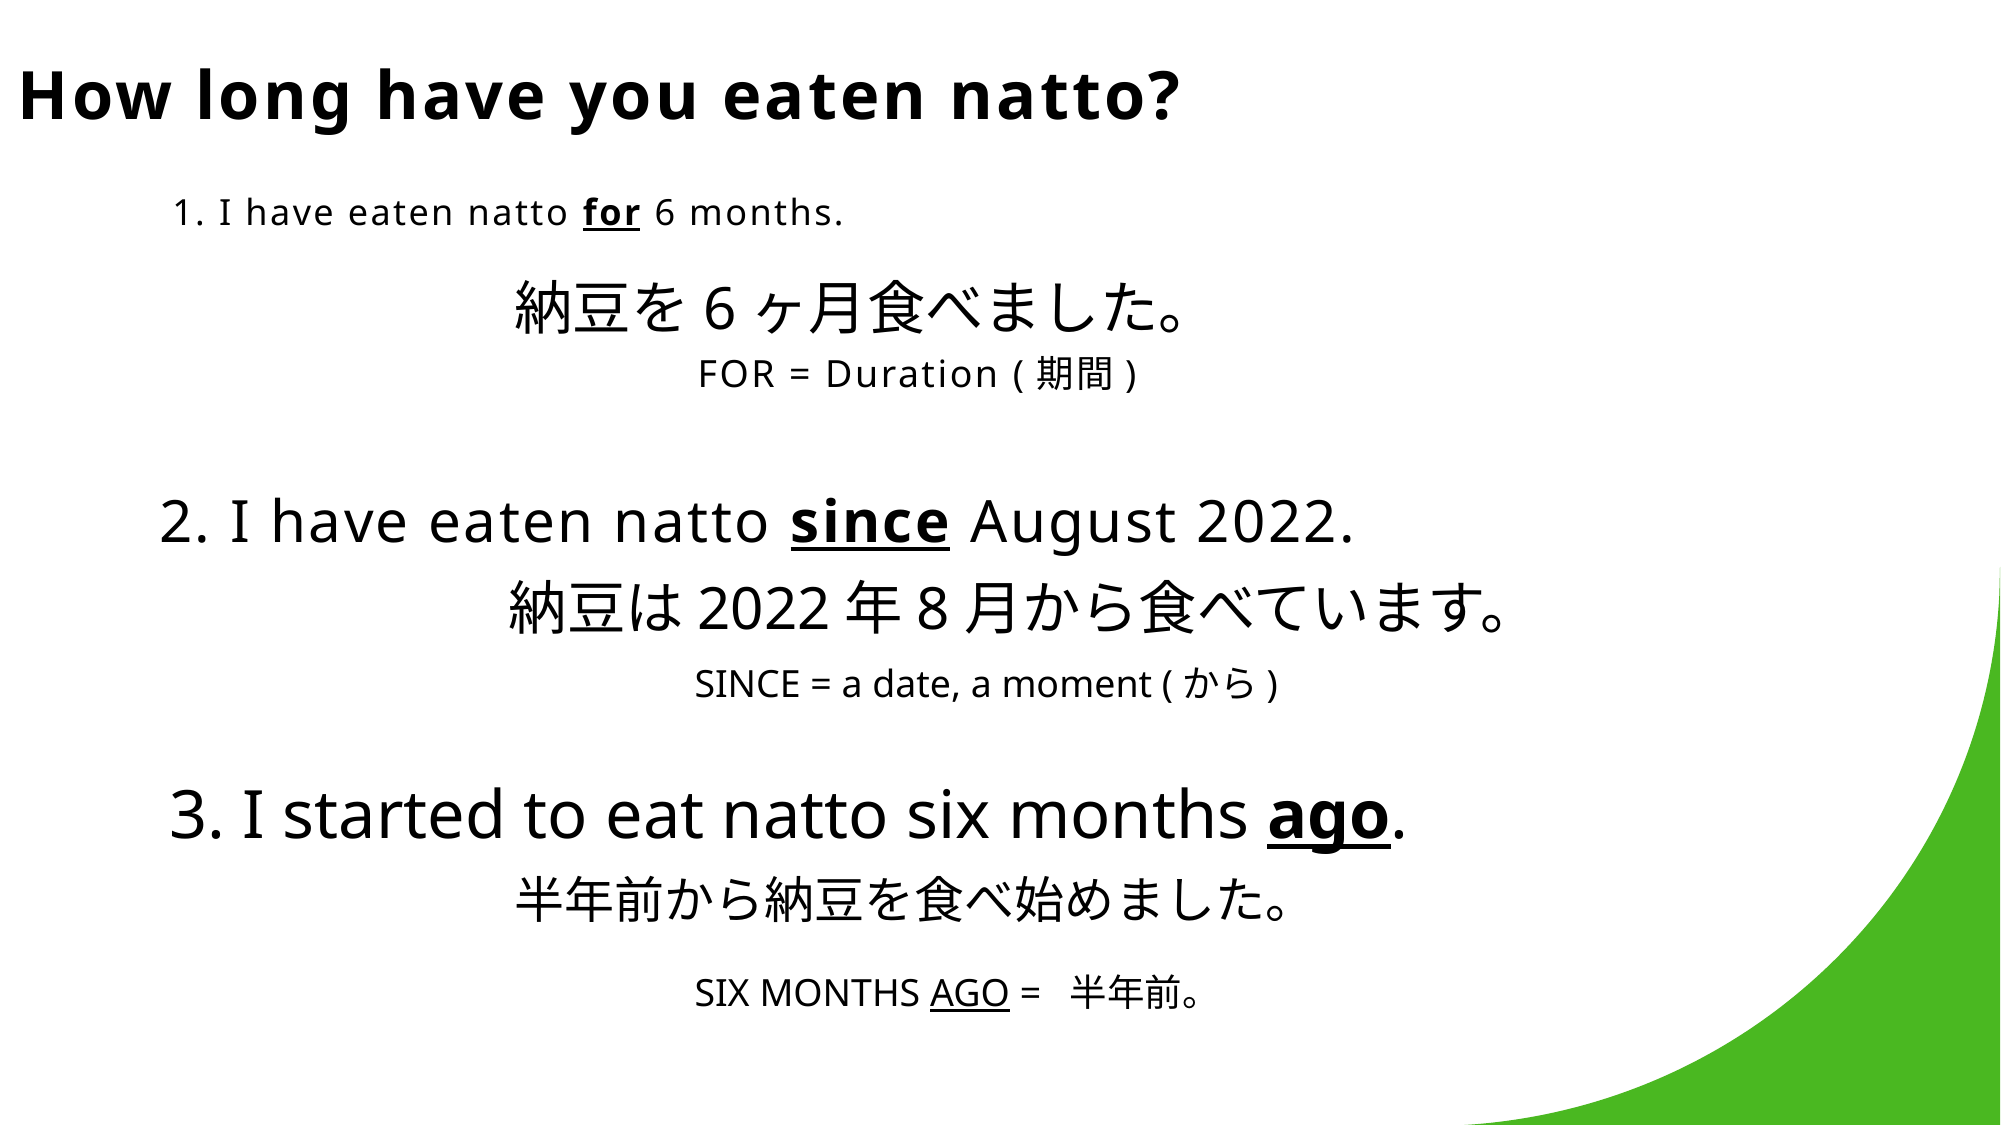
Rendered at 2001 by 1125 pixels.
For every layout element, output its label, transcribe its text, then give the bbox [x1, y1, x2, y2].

text_box 2. I have eaten natto since August 2022. [141, 451, 1774, 537]
text_box 半年前から納豆を食べ始めました。 [499, 861, 1512, 937]
list 1. I have eaten natto for 6 months. [154, 162, 1787, 248]
title How long have you eaten natto? [0, 3, 1633, 148]
text_box 納豆を6ヶ月食べました。 [499, 263, 1596, 350]
text_box SINCE = a date, a moment (から) [679, 652, 1692, 713]
text_box 3. I started to eat natto six months ago. [154, 764, 1692, 942]
text_box 納豆は2022年8月から食べています。 [493, 563, 1506, 650]
text_box FOR = Duration (期間) [679, 323, 1184, 409]
text_box SIX MONTHS AGO = 半年前。 [679, 961, 1692, 1022]
